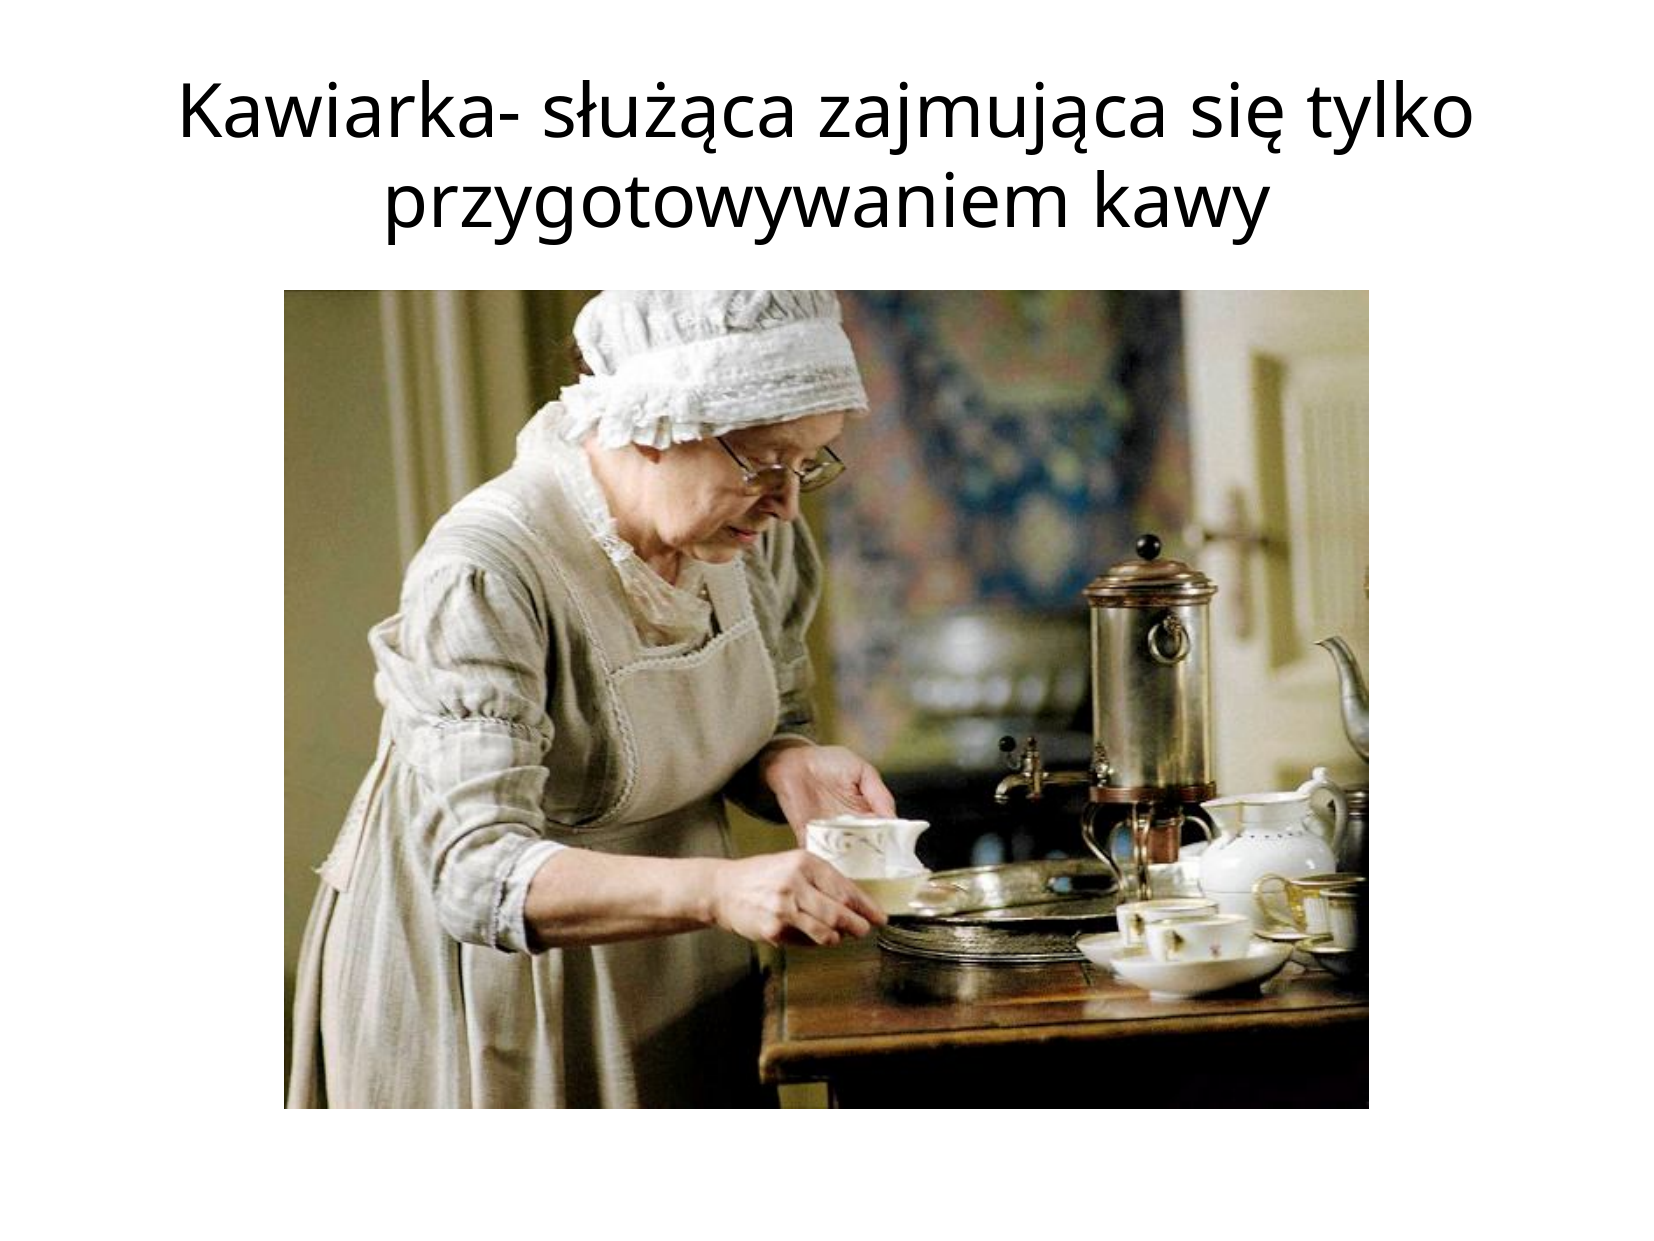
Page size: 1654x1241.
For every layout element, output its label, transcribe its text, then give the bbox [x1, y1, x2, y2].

title Kawiarka- służąca zajmująca się tylko przygotowywaniem kawy [82, 33, 1571, 273]
picture [284, 290, 1369, 1109]
